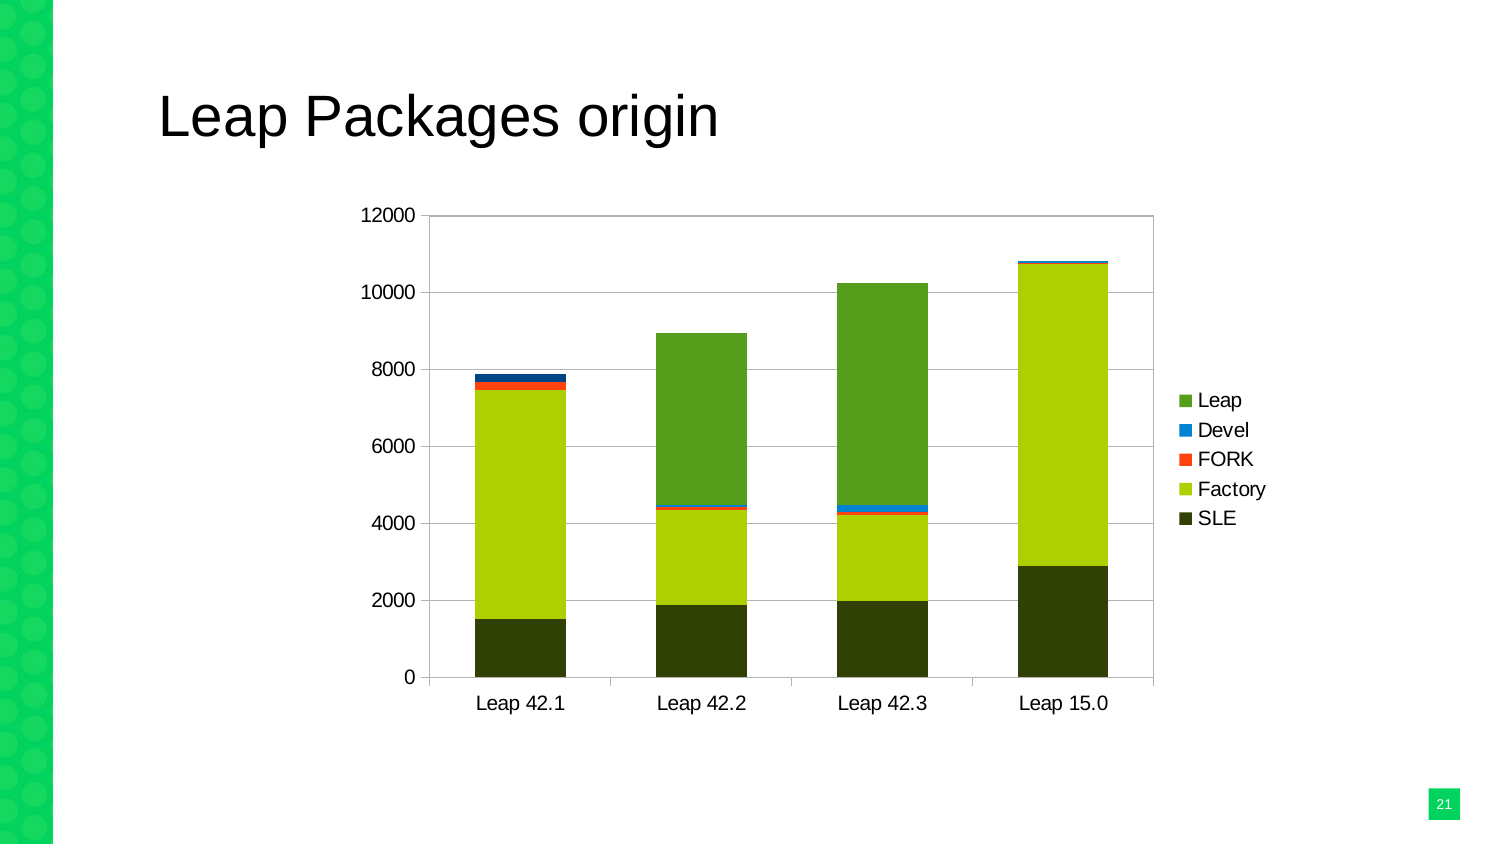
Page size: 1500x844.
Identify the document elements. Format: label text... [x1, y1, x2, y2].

title Leap Packages origin [143, 70, 1397, 135]
picture [0, 0, 61, 844]
chart [341, 193, 1286, 726]
text_box <numéro> [1428, 788, 1461, 820]
list [143, 154, 1397, 766]
